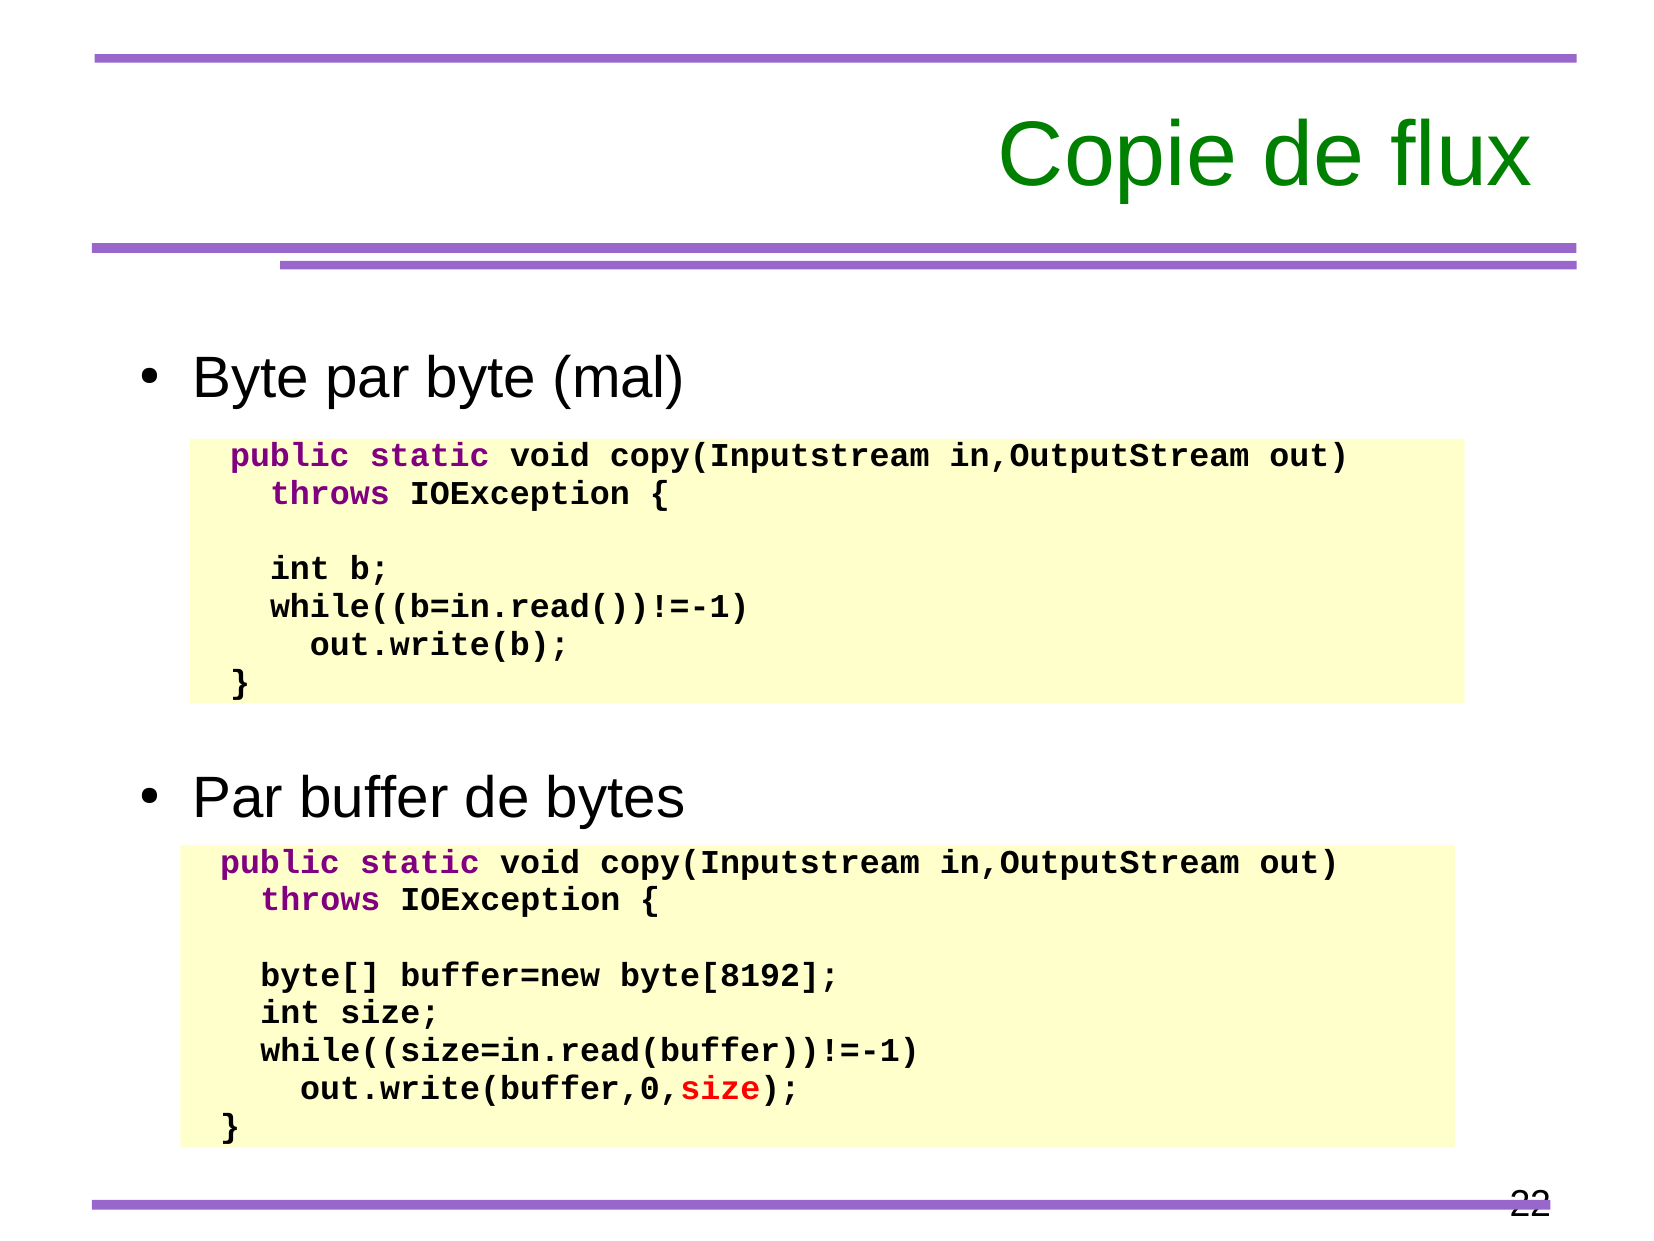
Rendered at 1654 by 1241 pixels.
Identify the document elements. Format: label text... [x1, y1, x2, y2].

text_box public static void copy(Inputstream in,OutputStream out) throws IOException { int b; while((b=in.read())!=-1) out.write(b); } [189, 438, 1465, 704]
title Copie de flux [121, 49, 1534, 257]
list Byte par byte (mal) Par buffer de bytes [121, 344, 1534, 830]
text_box public static void copy(Inputstream in,OutputStream out) throws IOException { byte[] buffer=new byte[8192]; int size; while((size=in.read(buffer))!=-1) out.write(buffer,0,size); } [180, 845, 1455, 1148]
